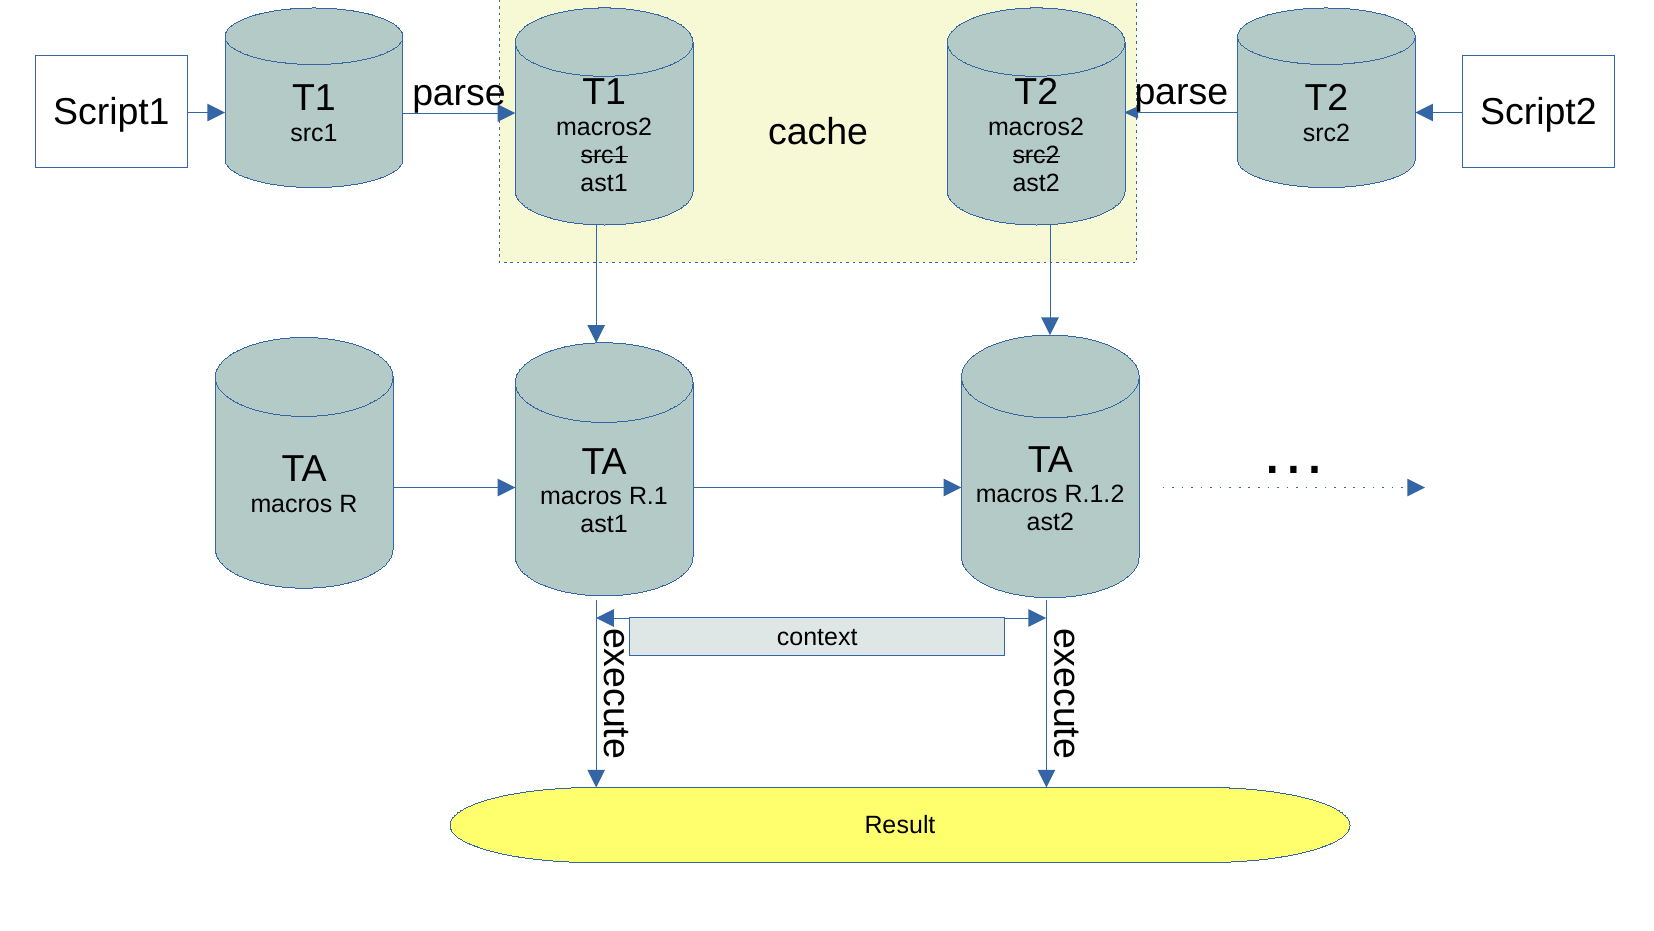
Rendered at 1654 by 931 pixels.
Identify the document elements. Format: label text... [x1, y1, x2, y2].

text_box T2 macros2 src2 ast2 [947, 7, 1126, 226]
text_box T1 src1 [225, 7, 403, 188]
text_box Script1 [35, 55, 188, 168]
text_box cache [499, 0, 1137, 263]
text_box TA macros R.1.2 ast2 [961, 335, 1140, 598]
text_box cache [499, 114, 596, 263]
text_box T2 src2 [1237, 7, 1416, 188]
text_box T1 macros2 src1 ast1 [515, 7, 694, 226]
text_box context [629, 617, 1005, 656]
text_box TA macros R.1 ast1 [515, 342, 694, 596]
text_box Script2 [1462, 55, 1615, 168]
text_box TA macros R [215, 337, 394, 589]
text_box Result [450, 787, 1351, 863]
text_box cache [1051, 114, 1137, 263]
